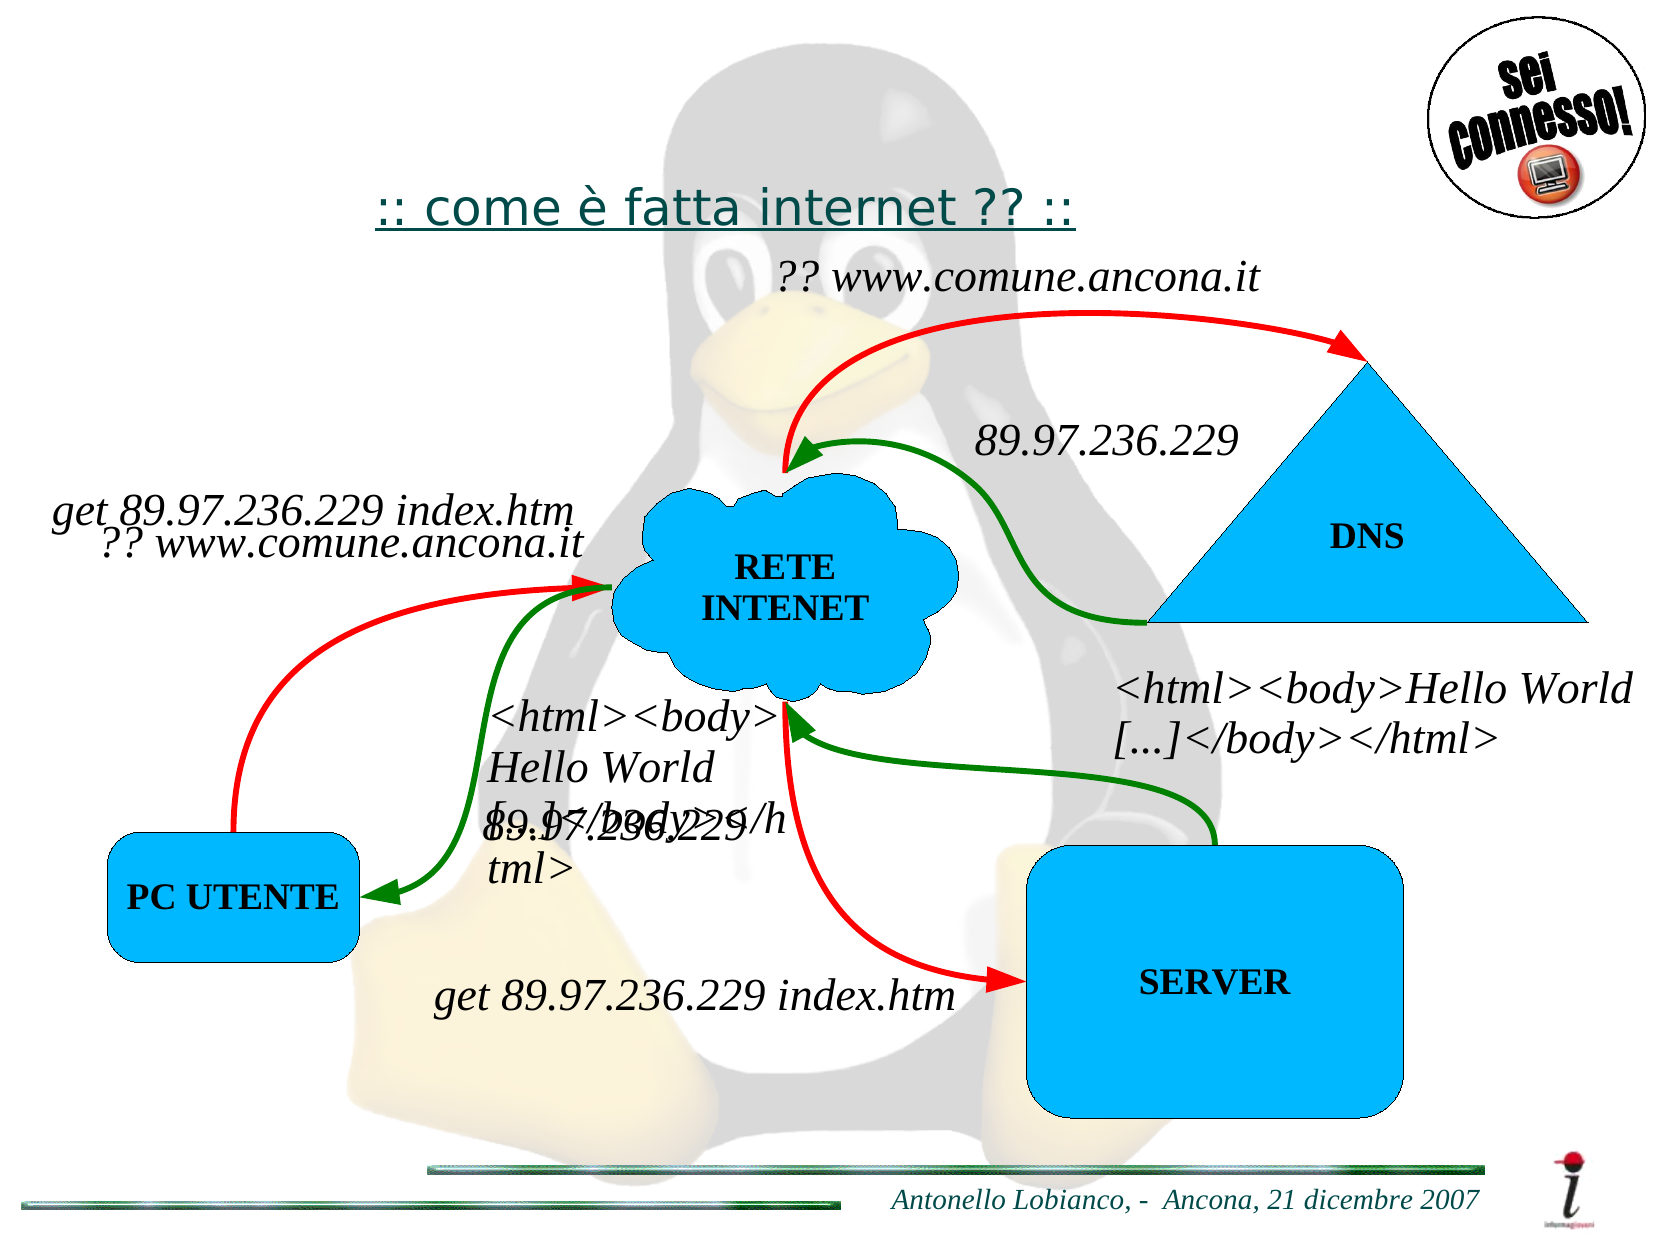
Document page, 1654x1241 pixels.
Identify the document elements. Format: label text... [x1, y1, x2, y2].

picture [21, 1201, 841, 1210]
text_box ?? www.comune.ancona.it [97, 516, 601, 586]
title :: come è fatta internet ?? :: [38, 102, 1413, 313]
text_box <html><body>Hello World [...]</body></html> [1112, 662, 1654, 791]
picture [1538, 1147, 1604, 1235]
text_box 89.97.236.229 [974, 415, 1260, 489]
text_box PC UTENTE [107, 832, 360, 963]
text_box RETE INTENET [611, 473, 959, 702]
text_box SERVER [1026, 845, 1404, 1119]
text_box ?? www.comune.ancona.it [773, 250, 1277, 320]
text_box DNS [1147, 362, 1589, 623]
picture [1425, 15, 1646, 219]
text_box get 89.97.236.229 index.htm [433, 969, 961, 1037]
text_box get 89.97.236.229 index.htm [51, 484, 579, 552]
text_box 89.97.236.229 [482, 799, 487, 873]
picture [427, 1165, 1485, 1175]
text_box <html><body>Hello World [...]</body></html> [487, 691, 791, 949]
